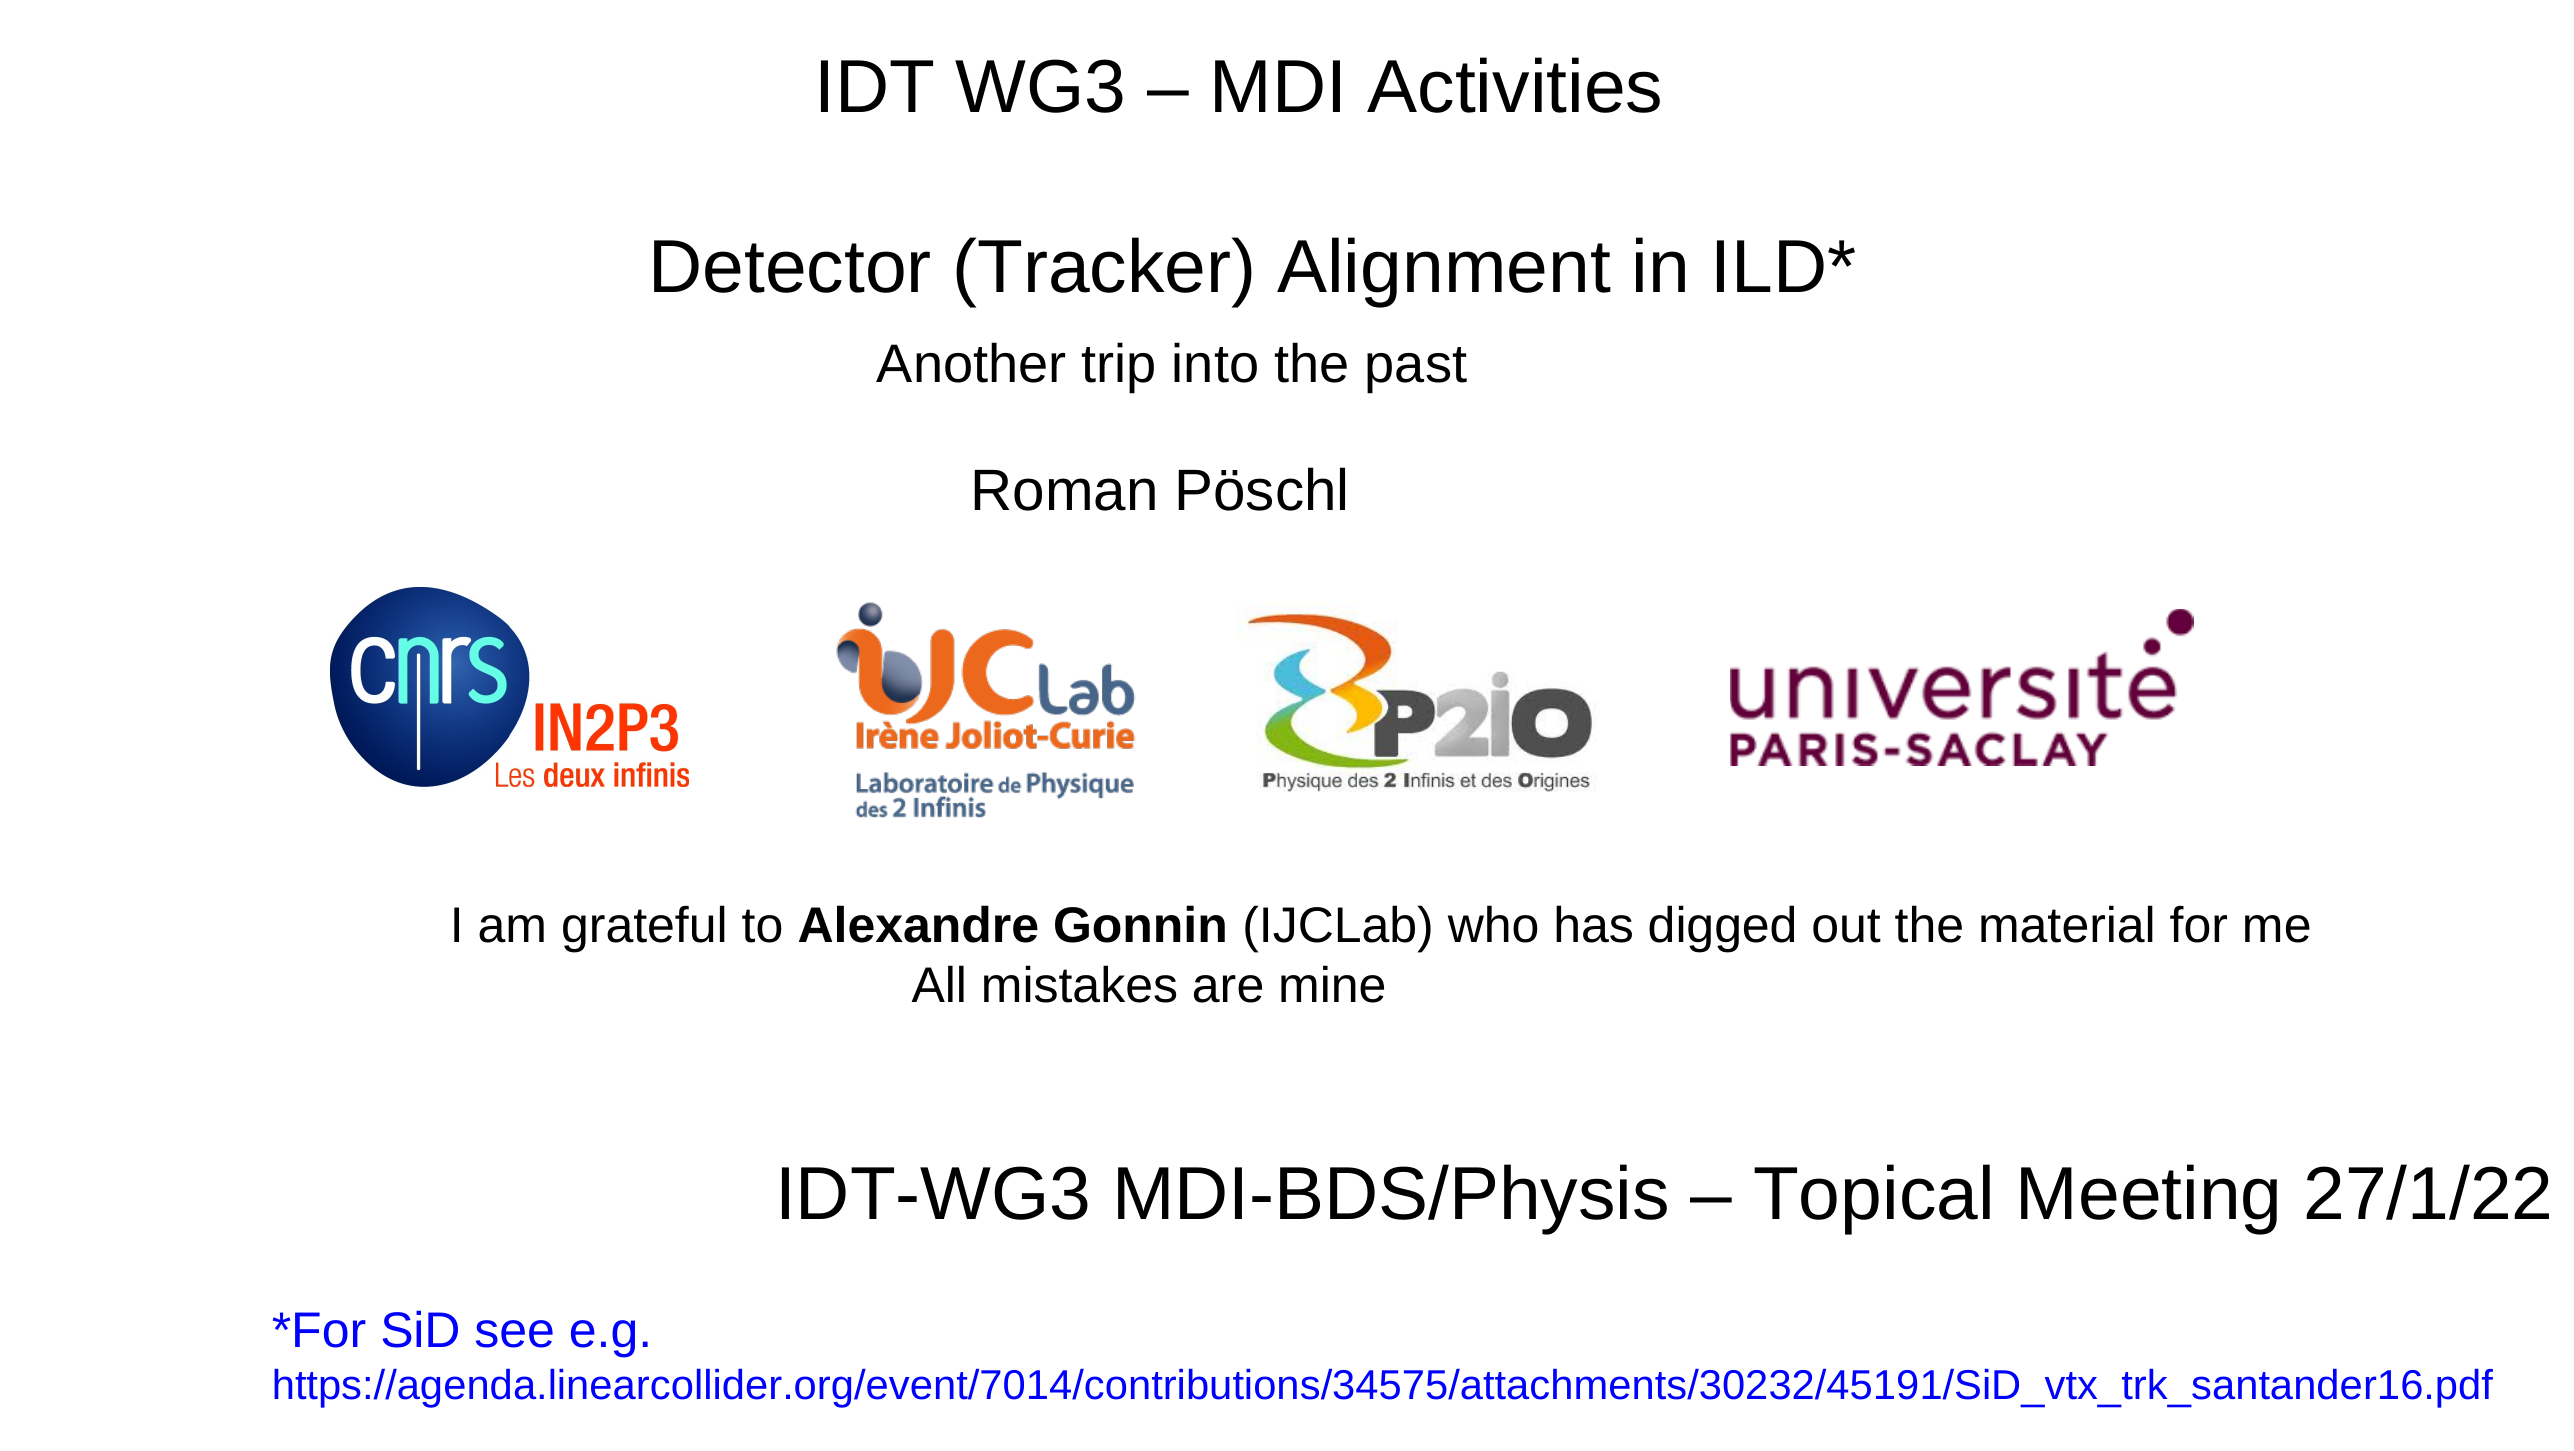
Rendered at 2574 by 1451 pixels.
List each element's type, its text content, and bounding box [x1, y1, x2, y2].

picture [1237, 602, 1612, 812]
picture [330, 587, 689, 788]
text_box Roman Pöschl [769, 267, 1097, 392]
picture [1730, 609, 2194, 766]
text_box IDT-WG3 MDI-BDS/Physis – Topical Meeting 27/1/22 [734, 1139, 1737, 1233]
text_box IDT WG3 – MDI Activities Detector (Tracker) Alignment in ILD* Another trip into the past [467, 30, 1873, 405]
text_box I am grateful to Alexandre Gonnin (IJCLab) who has digged out the material for me All mistakes are mine [435, 885, 2328, 1080]
picture [814, 580, 1158, 841]
text_box *For SiD see e.g. https://agenda.linearcollider.org/event/7014/contributions/34575/attachments/30232/45191/SiD_vtx_trk_santander16.pdf [257, 1290, 2506, 1415]
